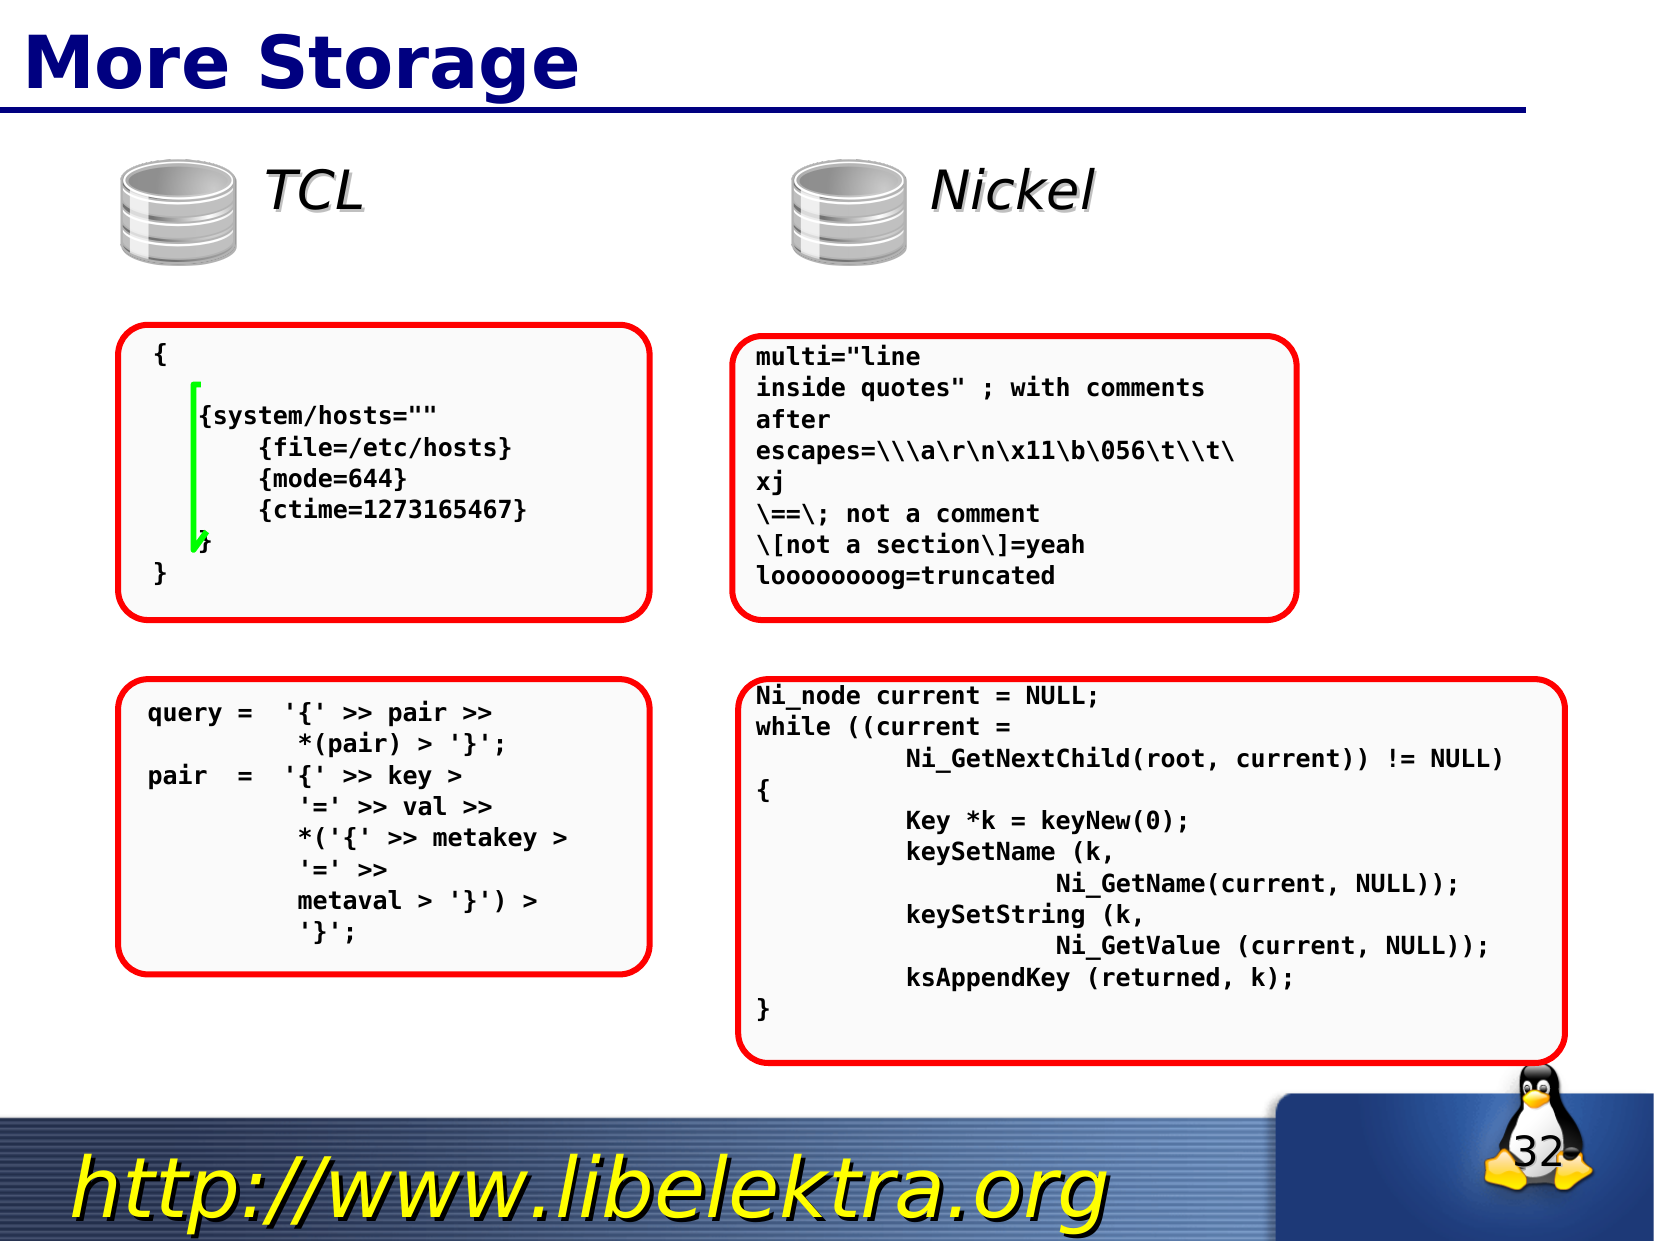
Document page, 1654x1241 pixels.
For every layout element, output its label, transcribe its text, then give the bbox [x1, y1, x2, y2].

text_box query = '{' >> pair >> *(pair) > '}'; pair = '{' >> key > '=' >> val >> *('{' >> metakey > '=' >> metaval > '}') > '}'; [147, 696, 632, 977]
text_box [118, 324, 650, 621]
picture [0, 1061, 1654, 1241]
picture [791, 159, 907, 266]
text_box More Storage [22, 14, 1611, 111]
text_box [732, 336, 1297, 621]
picture [120, 159, 237, 266]
text_box multi="line inside quotes" ; with comments after escapes=\\\a\r\n\x11\b\056\t\\t\xj \==\; not a comment \[not a section\]=yeah loooooooog=truncated [755, 340, 1241, 621]
text_box Ni_node current = NULL; while ((current = Ni_GetNextChild(root, current)) != NULL) { Key *k = keyNew(0); keySetName (k, Ni_GetName(current, NULL)); keySetString (k, Ni_GetValue (current, NULL)); ksAppendKey (returned, k); } [755, 679, 1595, 1085]
text_box <Nummer> [1312, 1122, 1566, 1178]
text_box { {system/hosts="" {file=/etc/hosts} {mode=644} {ctime=1273165467} } } [153, 336, 638, 586]
text_box [118, 679, 650, 975]
text_box [738, 682, 755, 1060]
list TCL [249, 147, 680, 319]
list Nickel [915, 147, 1346, 319]
